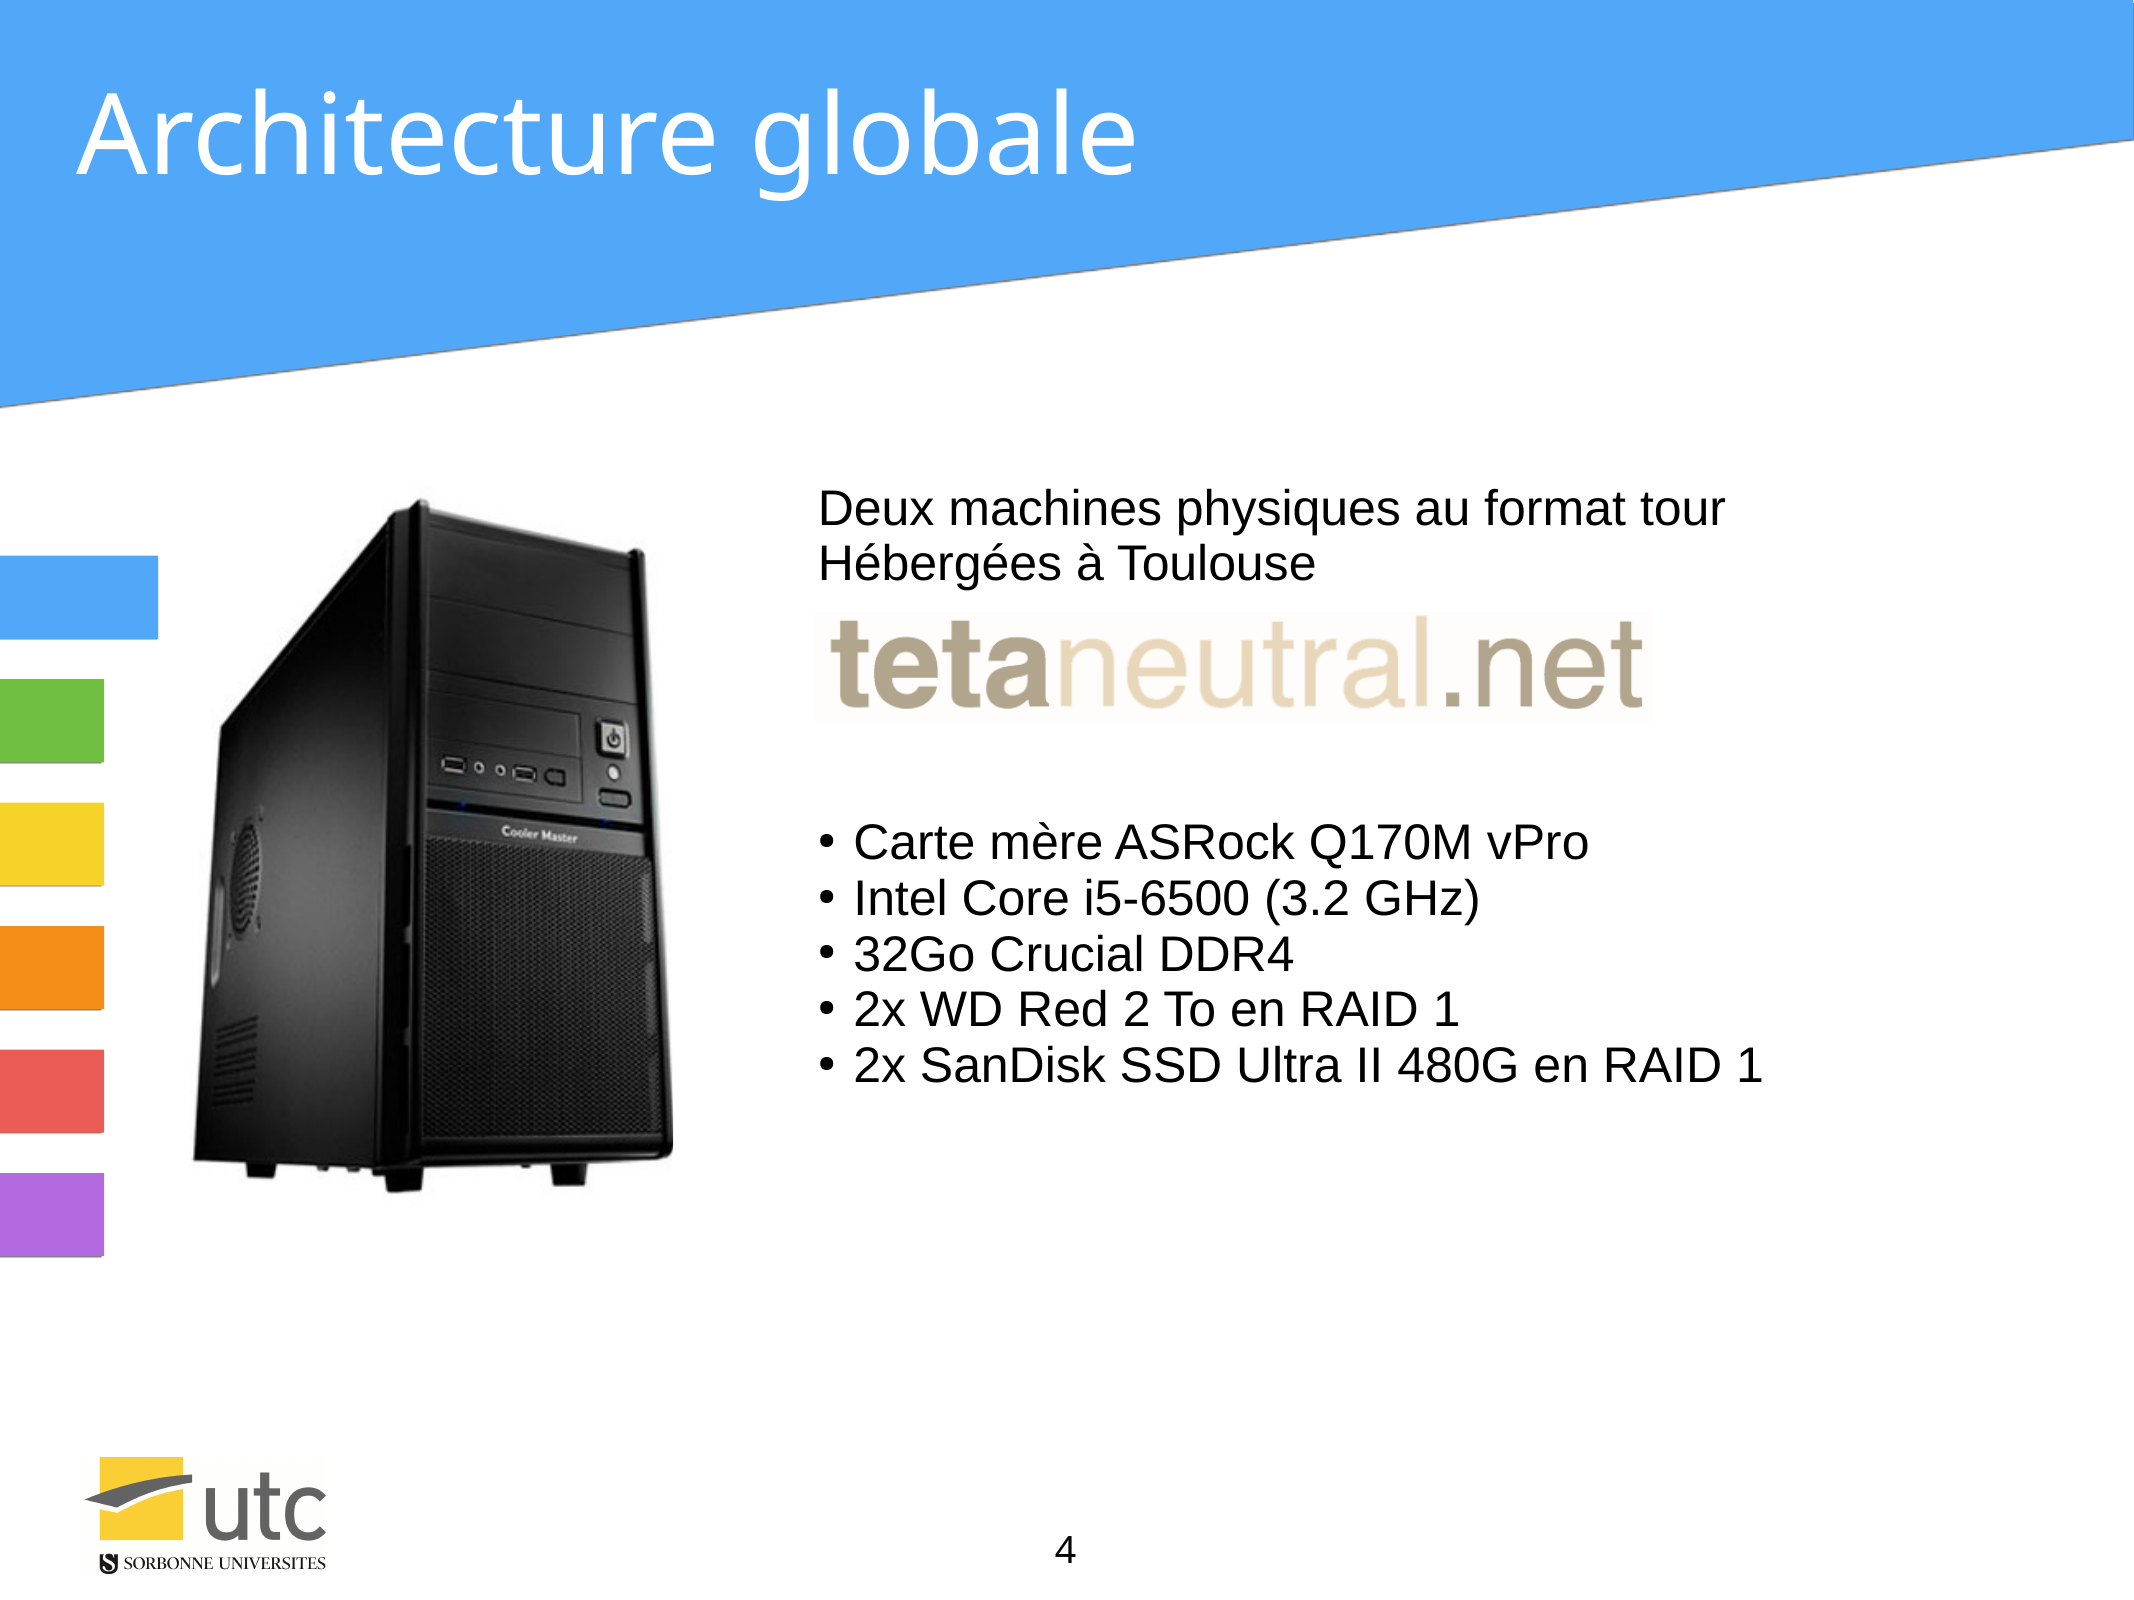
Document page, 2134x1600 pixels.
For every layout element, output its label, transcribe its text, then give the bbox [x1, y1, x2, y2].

picture [189, 484, 674, 1205]
picture [814, 612, 1654, 721]
slide_number <numéro> [1035, 1517, 1097, 1579]
picture [84, 1457, 326, 1574]
title Architecture globale [0, 0, 1243, 307]
text_box Deux machines physiques au format tour Hébergées à Toulouse Carte mère ASRock Q170M vPro Intel Core i5-6500 (3.2 GHz) 32Go Crucial DDR4 2x WD Red 2 To en RAID 1 2x SanDisk SSD Ultra II 480G en RAID 1 [803, 472, 1926, 1418]
